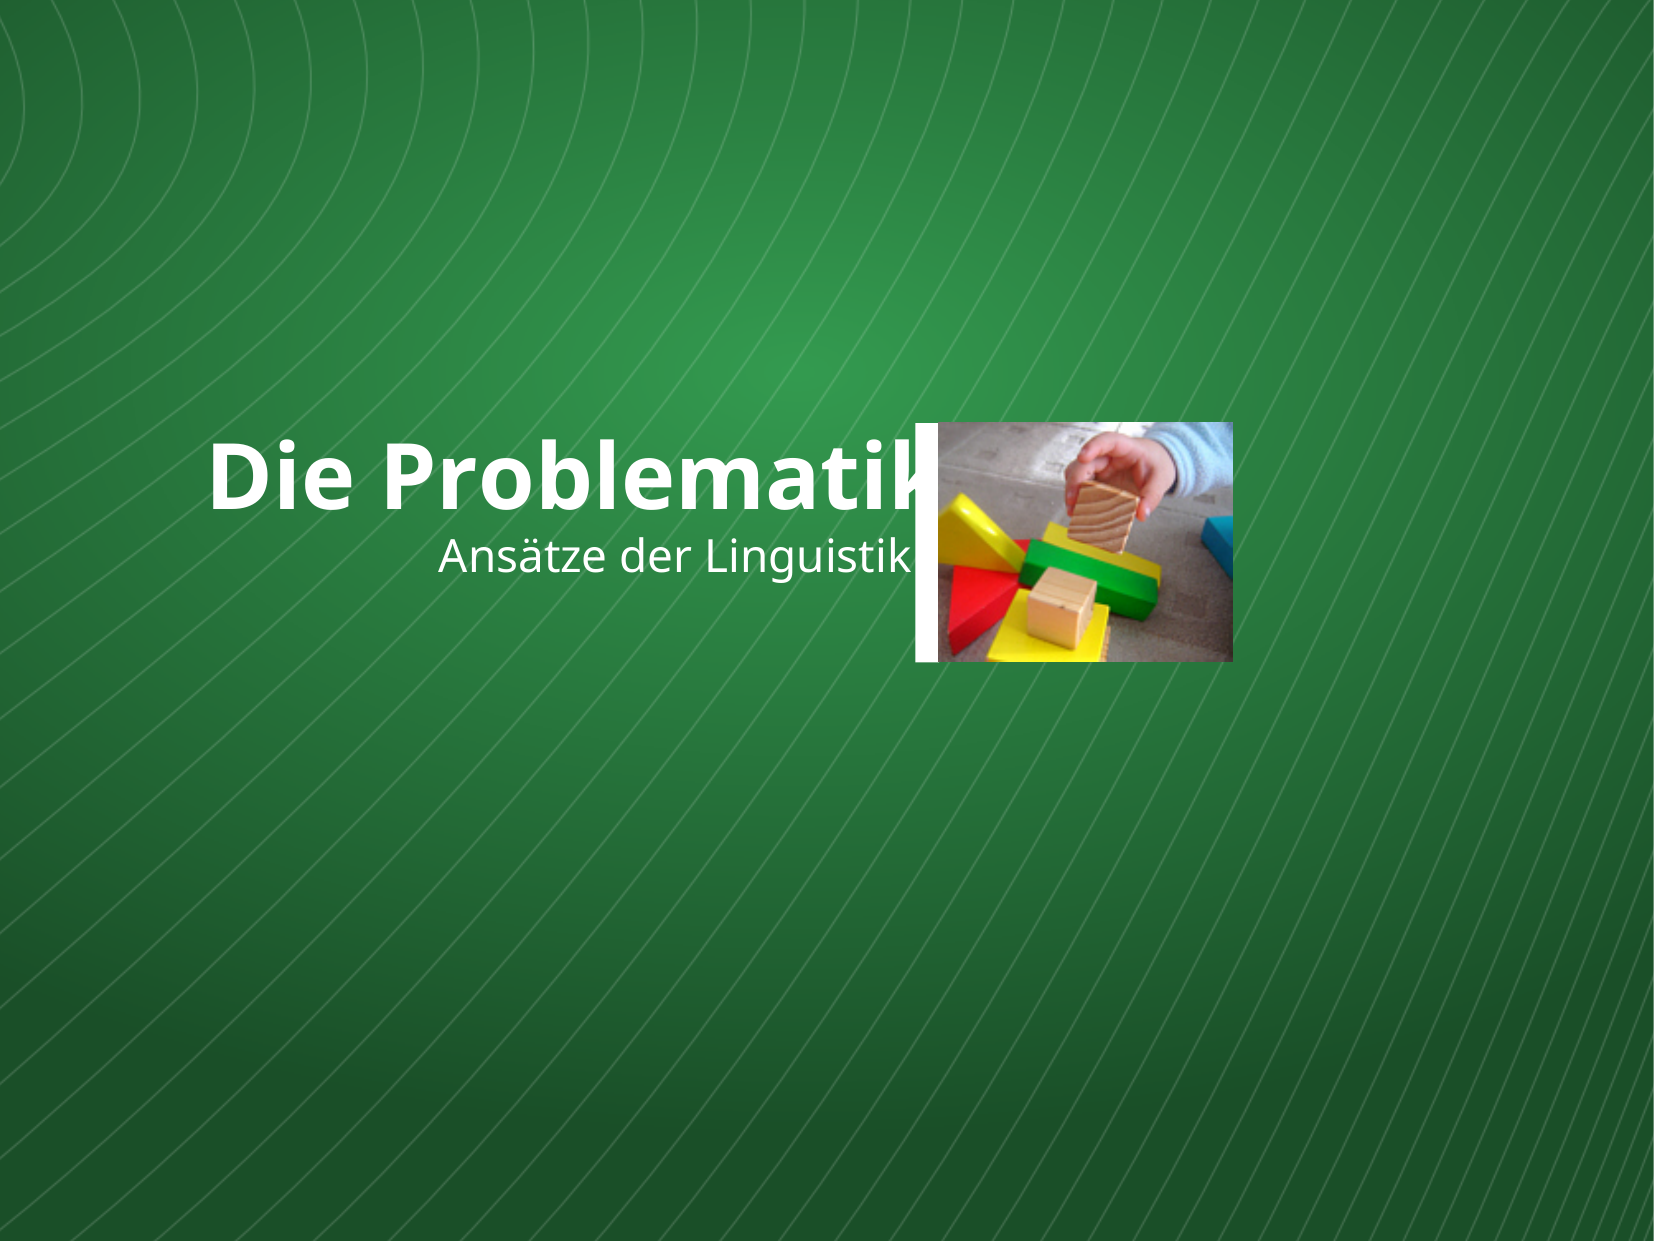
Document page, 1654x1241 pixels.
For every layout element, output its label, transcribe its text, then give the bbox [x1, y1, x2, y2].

text_box [915, 423, 940, 663]
picture [0, 0, 1654, 1241]
text_box Ansätze der Linguistik [424, 517, 915, 644]
text_box Die Problematik [190, 404, 931, 527]
